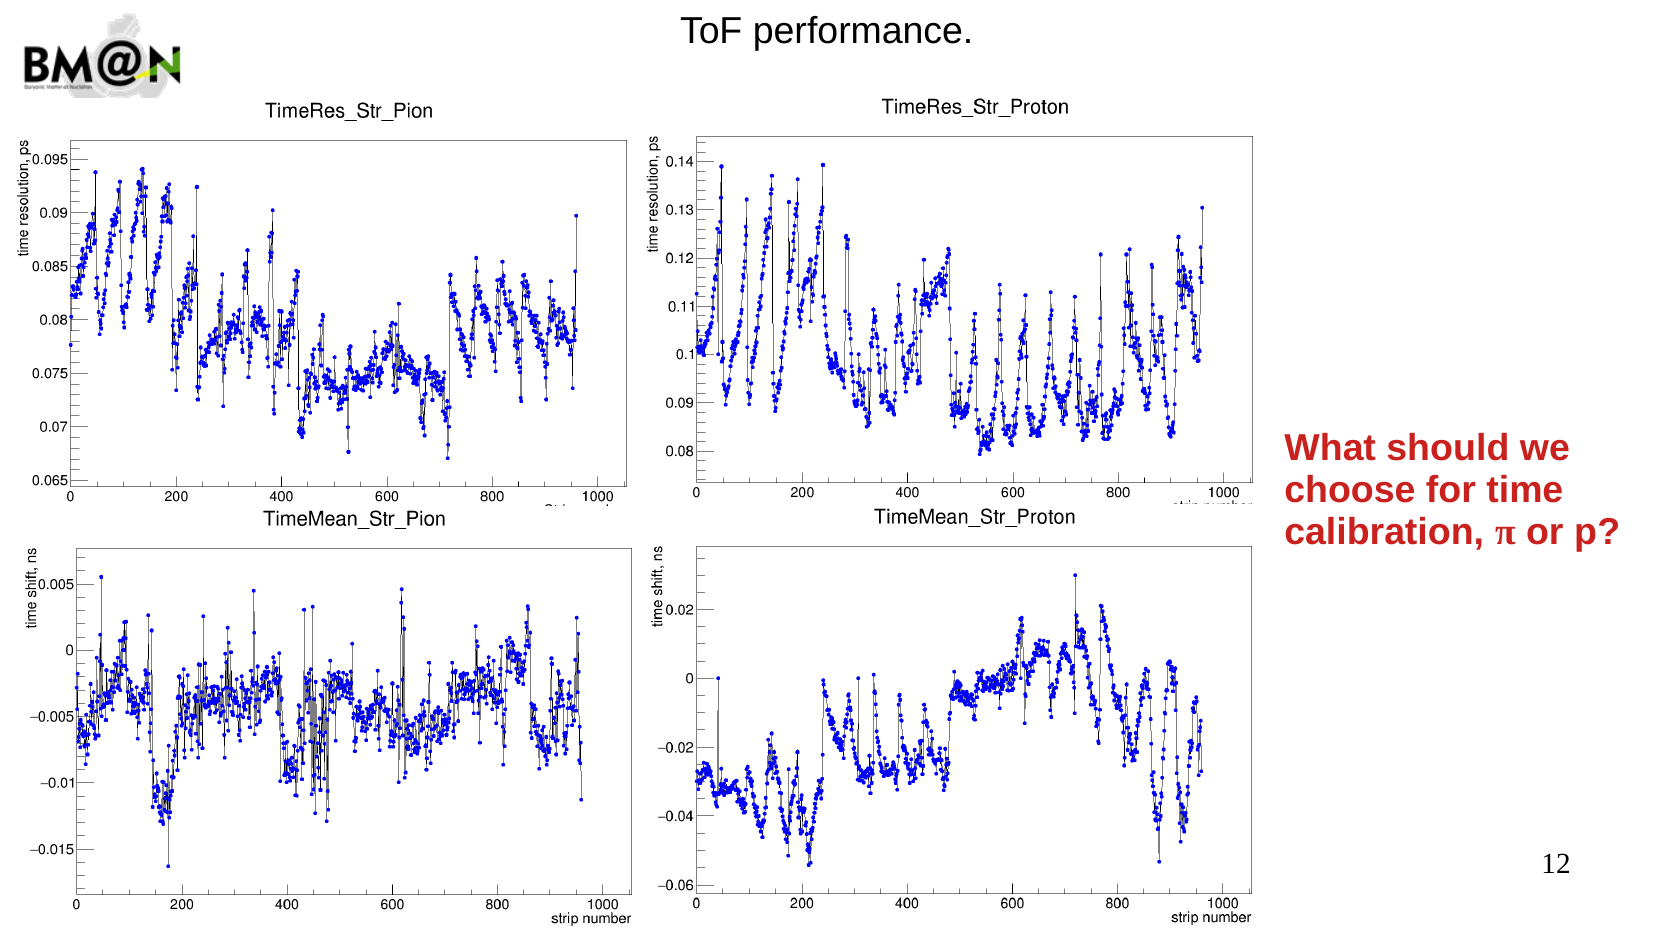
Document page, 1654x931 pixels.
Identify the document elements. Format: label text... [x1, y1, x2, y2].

text_box ToF performance. [0, 2, 1654, 60]
text_box What should we choose for time calibration, π or p? [1269, 419, 1654, 591]
picture [0, 60, 1263, 931]
